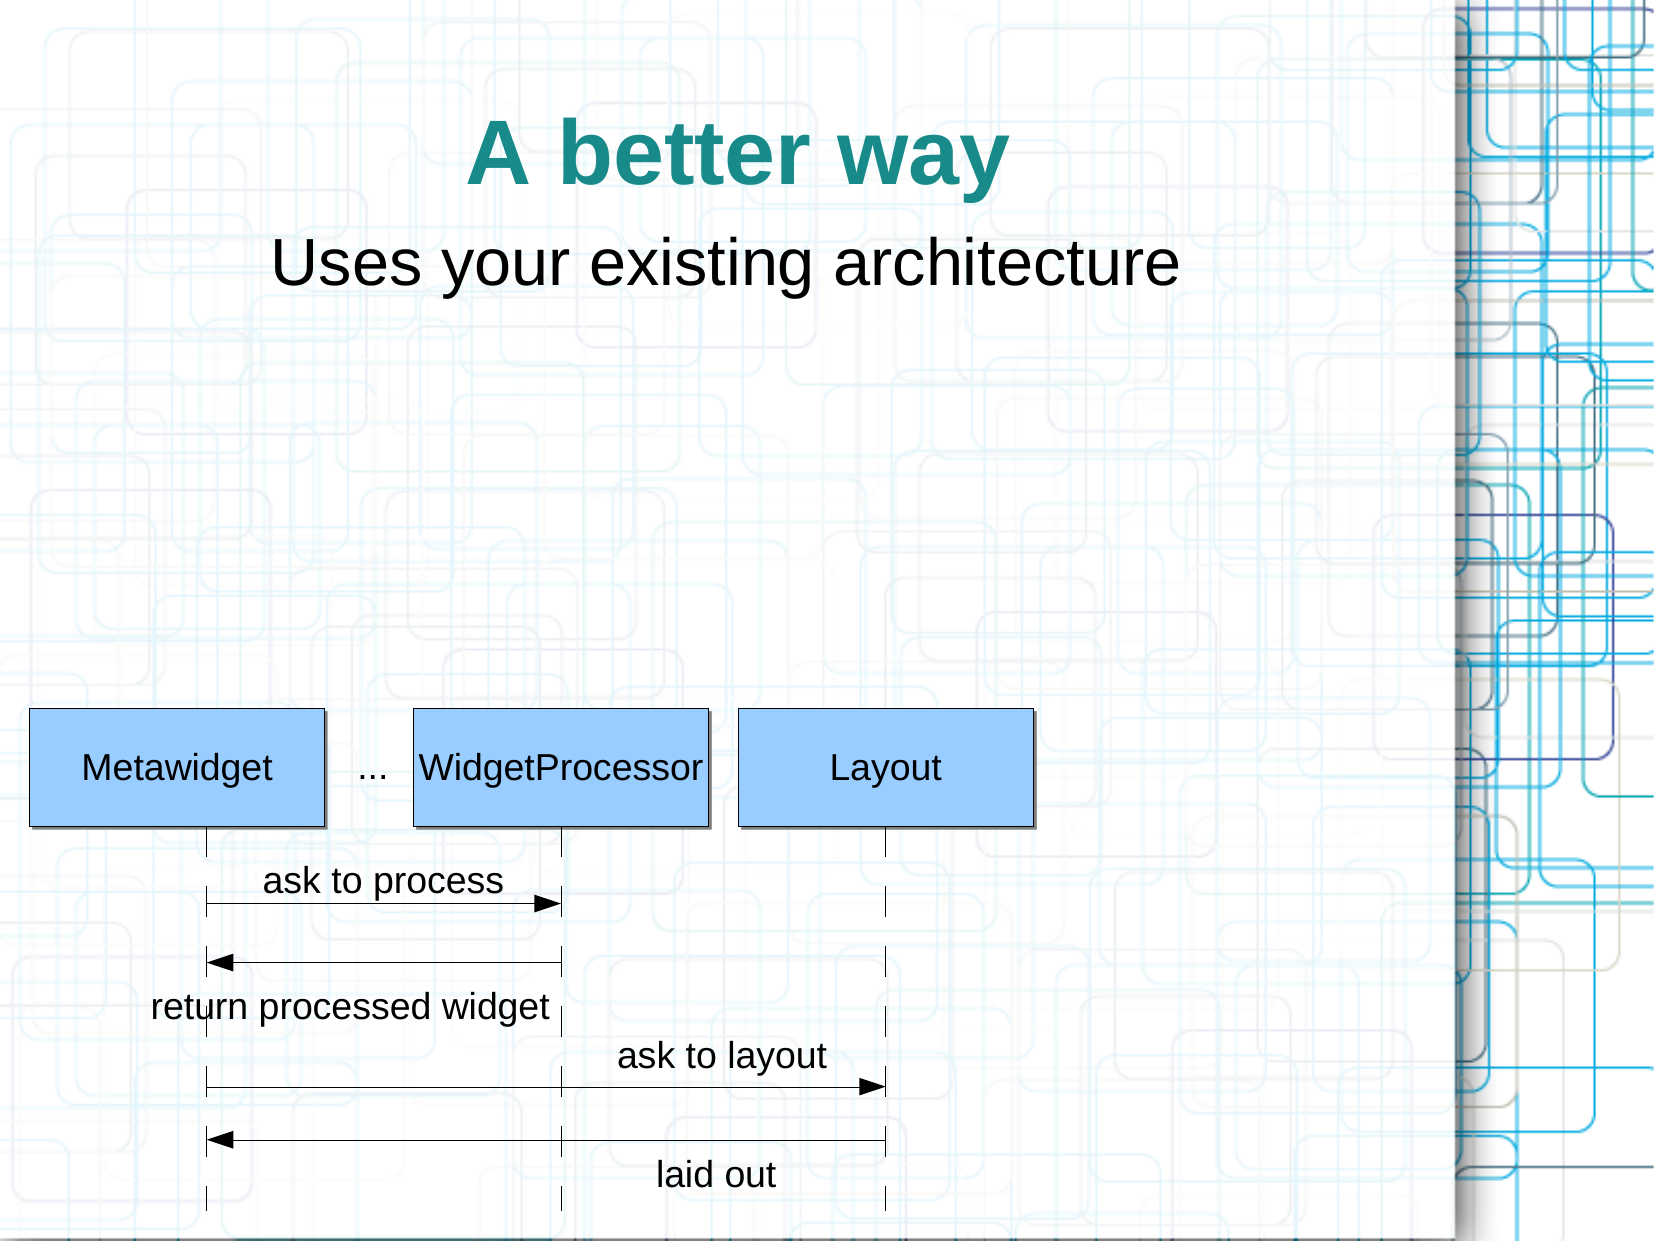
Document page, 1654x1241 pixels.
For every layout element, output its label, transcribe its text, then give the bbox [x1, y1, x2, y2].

text_box ask to process [248, 852, 520, 910]
text_box laid out [641, 1145, 792, 1203]
text_box Metawidget [29, 708, 325, 827]
picture [0, 0, 1654, 1241]
text_box ask to layout [602, 1027, 842, 1085]
text_box Uses your existing architecture [29, 218, 1424, 308]
text_box WidgetProcessor [413, 708, 709, 827]
text_box return processed widget [135, 978, 564, 1036]
title A better way [59, 56, 1418, 218]
text_box Layout [738, 708, 1034, 827]
text_box ... [342, 738, 404, 798]
